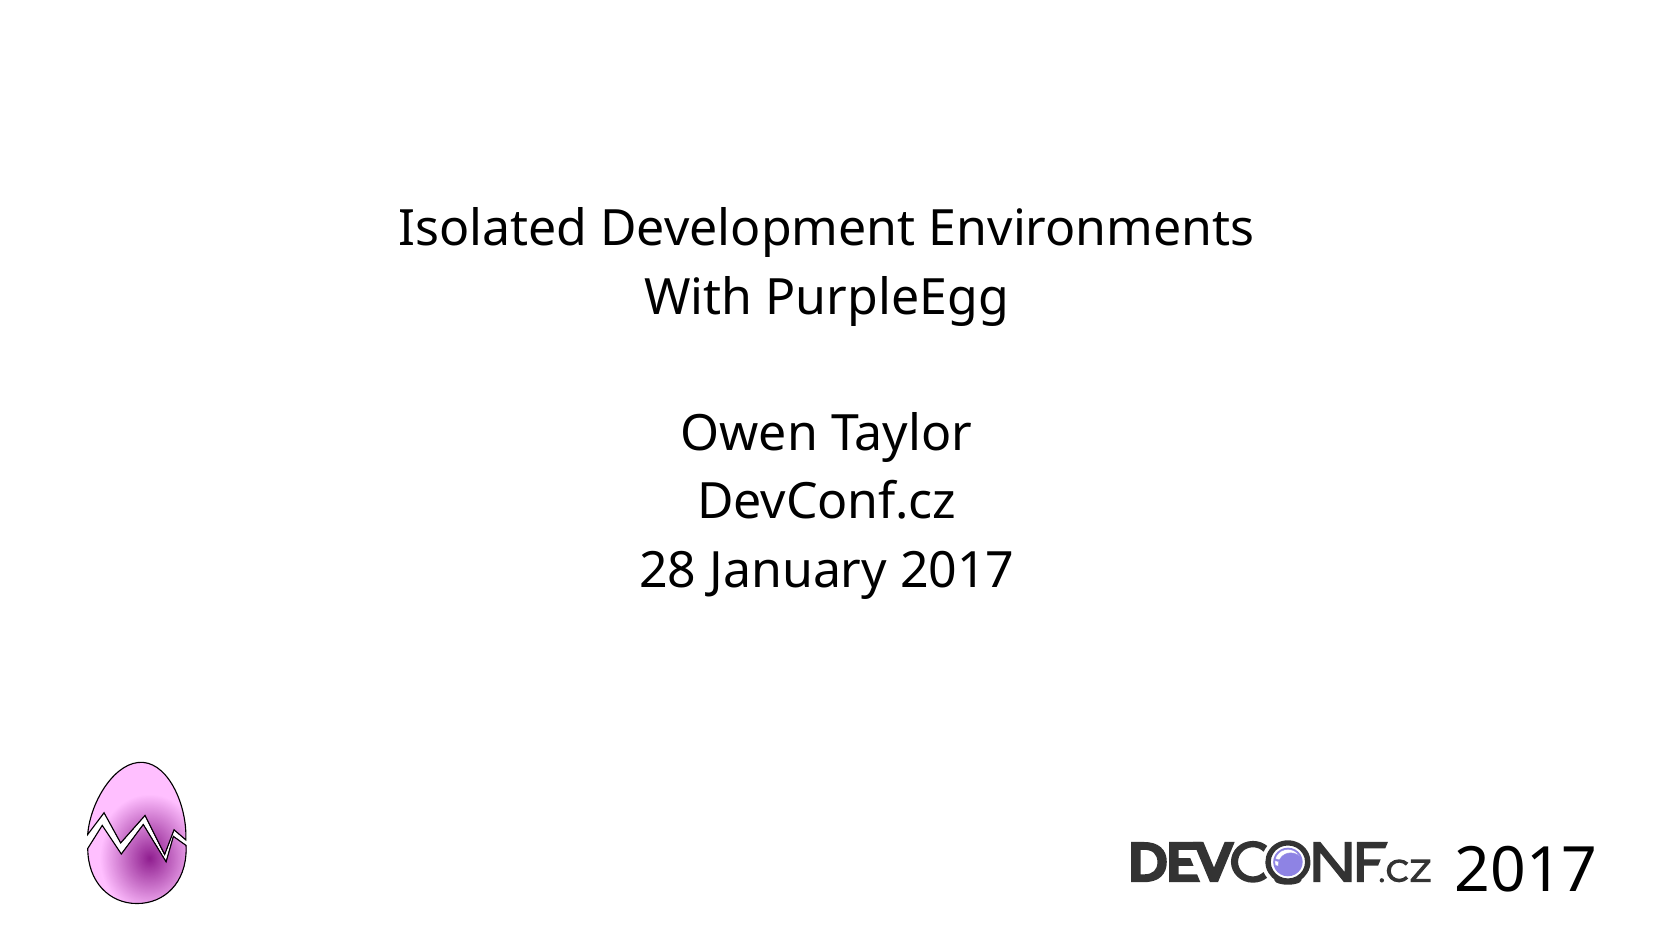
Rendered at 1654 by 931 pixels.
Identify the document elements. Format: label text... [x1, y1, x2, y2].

subtitle Isolated Development Environments With PurpleEgg Owen Taylor DevConf.cz 28 January 2017 [82, 37, 1571, 758]
